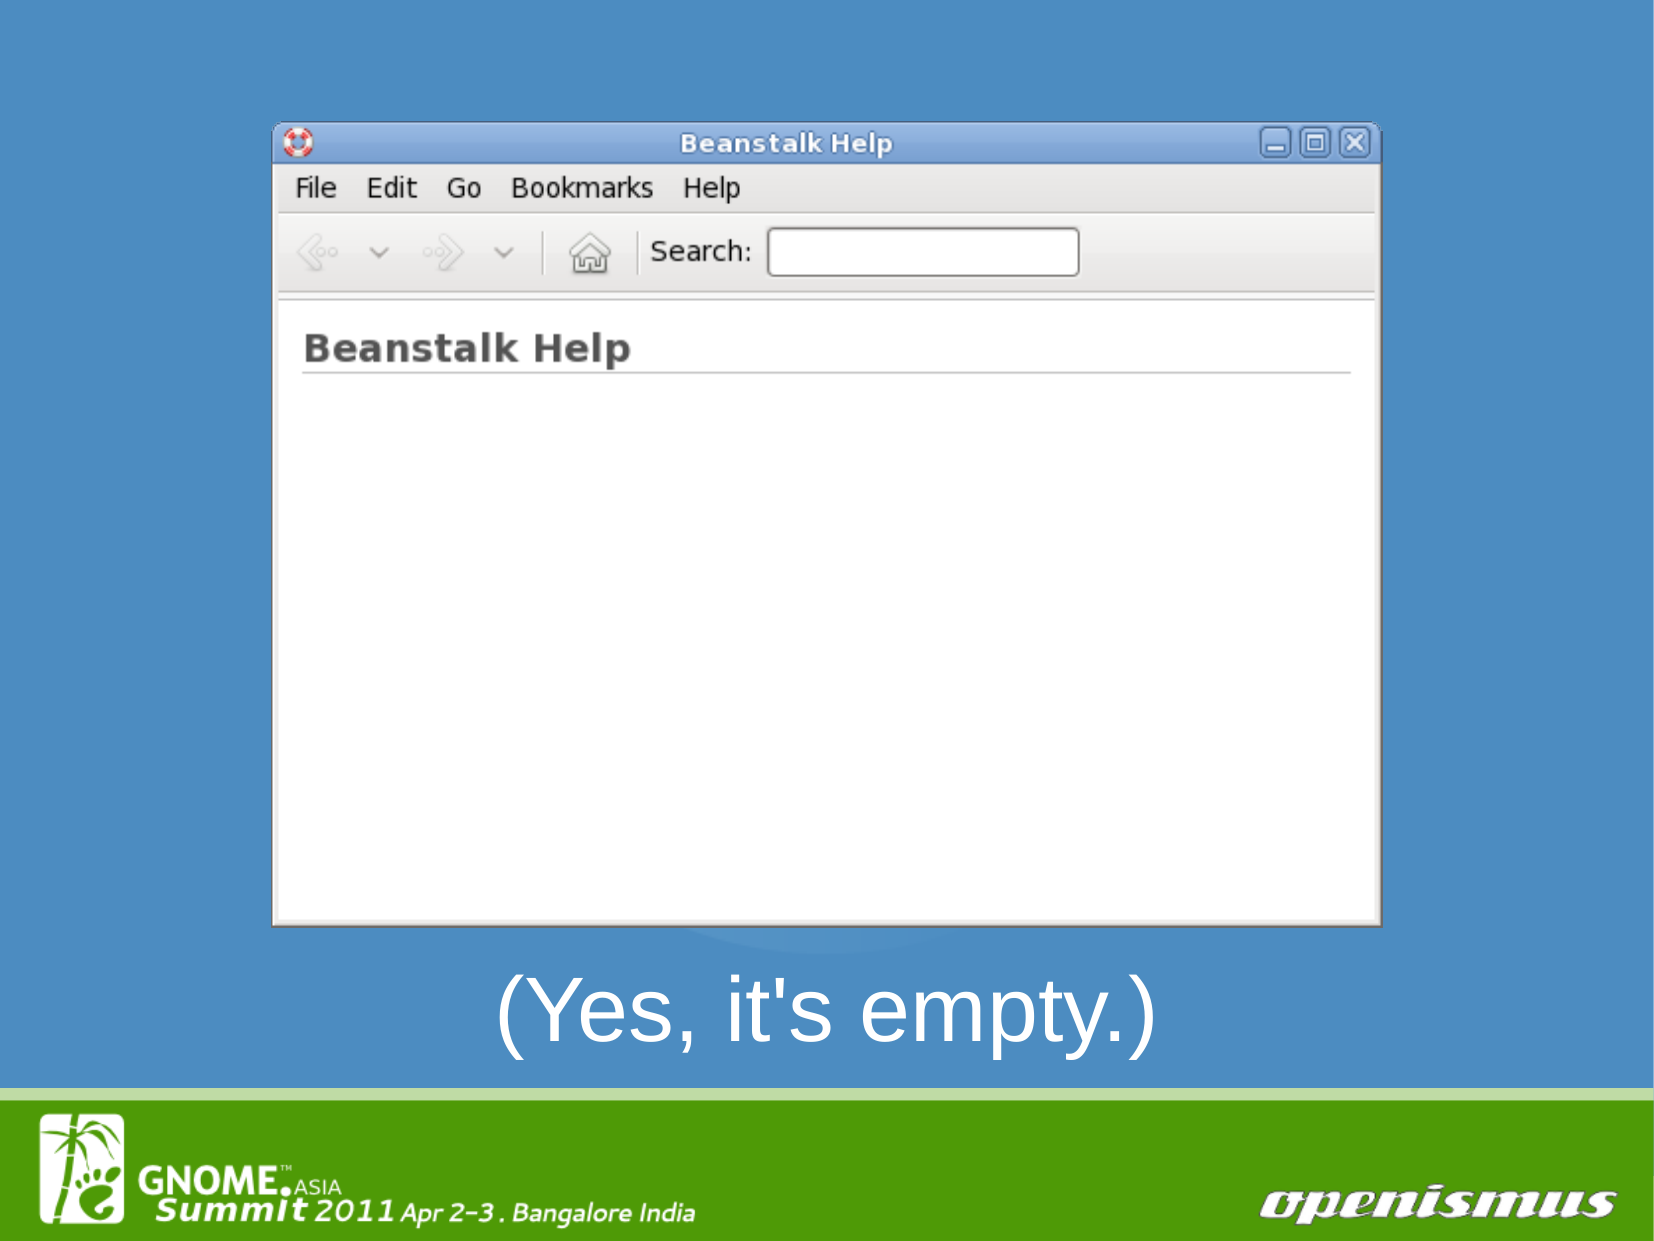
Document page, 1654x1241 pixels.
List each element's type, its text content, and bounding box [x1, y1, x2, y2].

picture [0, 0, 1654, 1241]
title (Yes, it's empty.) [82, 905, 1571, 1113]
